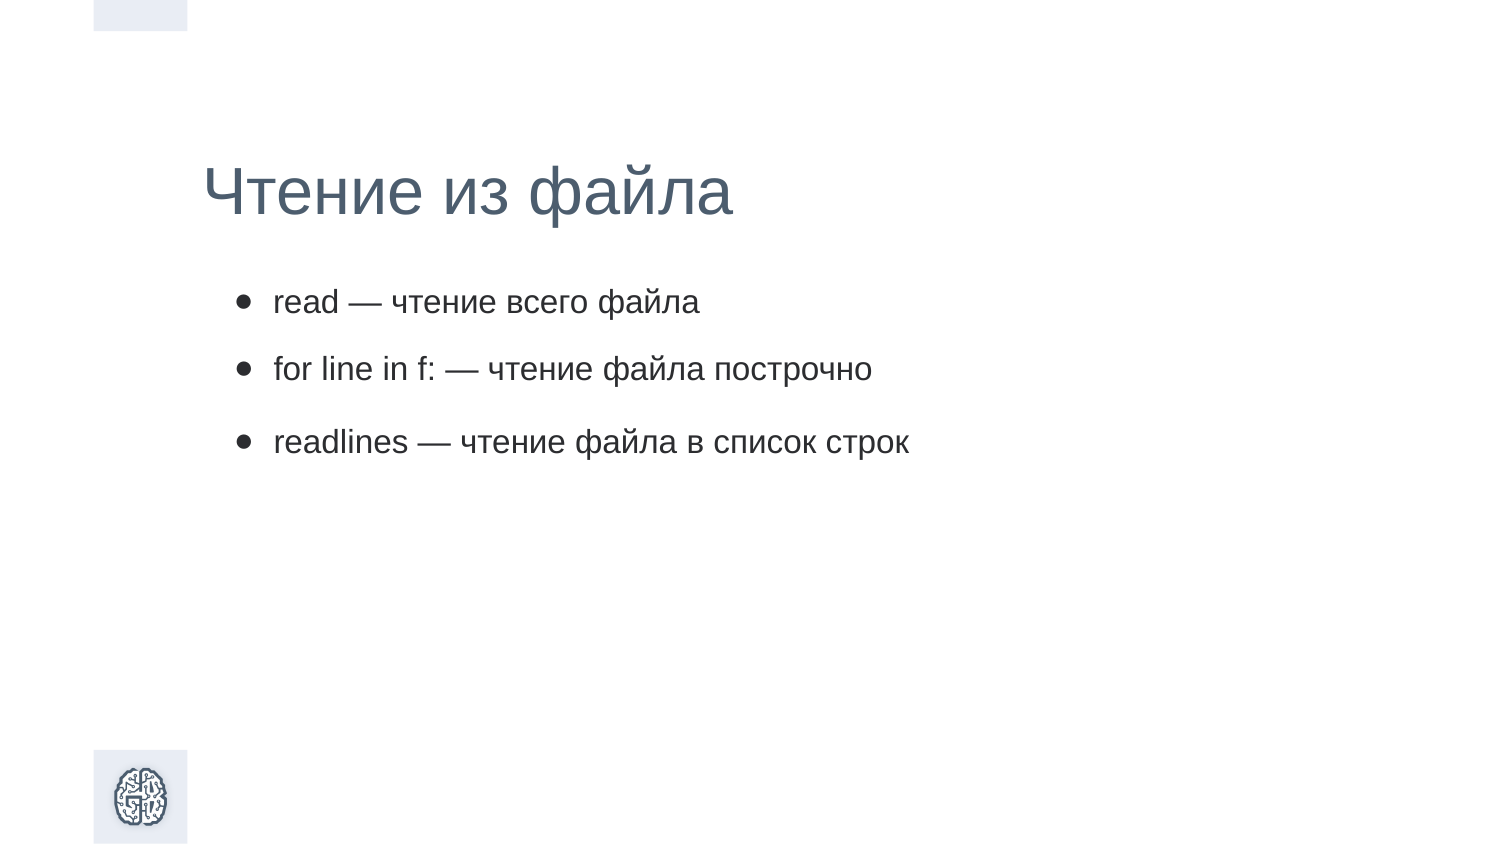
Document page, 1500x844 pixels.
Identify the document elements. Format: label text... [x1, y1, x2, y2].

picture [106, 760, 175, 834]
text_box readlines — чтение файла в список строк [187, 394, 1313, 467]
text_box read — чтение всего файла [187, 259, 1312, 322]
text_box Чтение из файла [187, 93, 1312, 259]
text_box for line in f: — чтение файла построчно [187, 321, 1313, 394]
